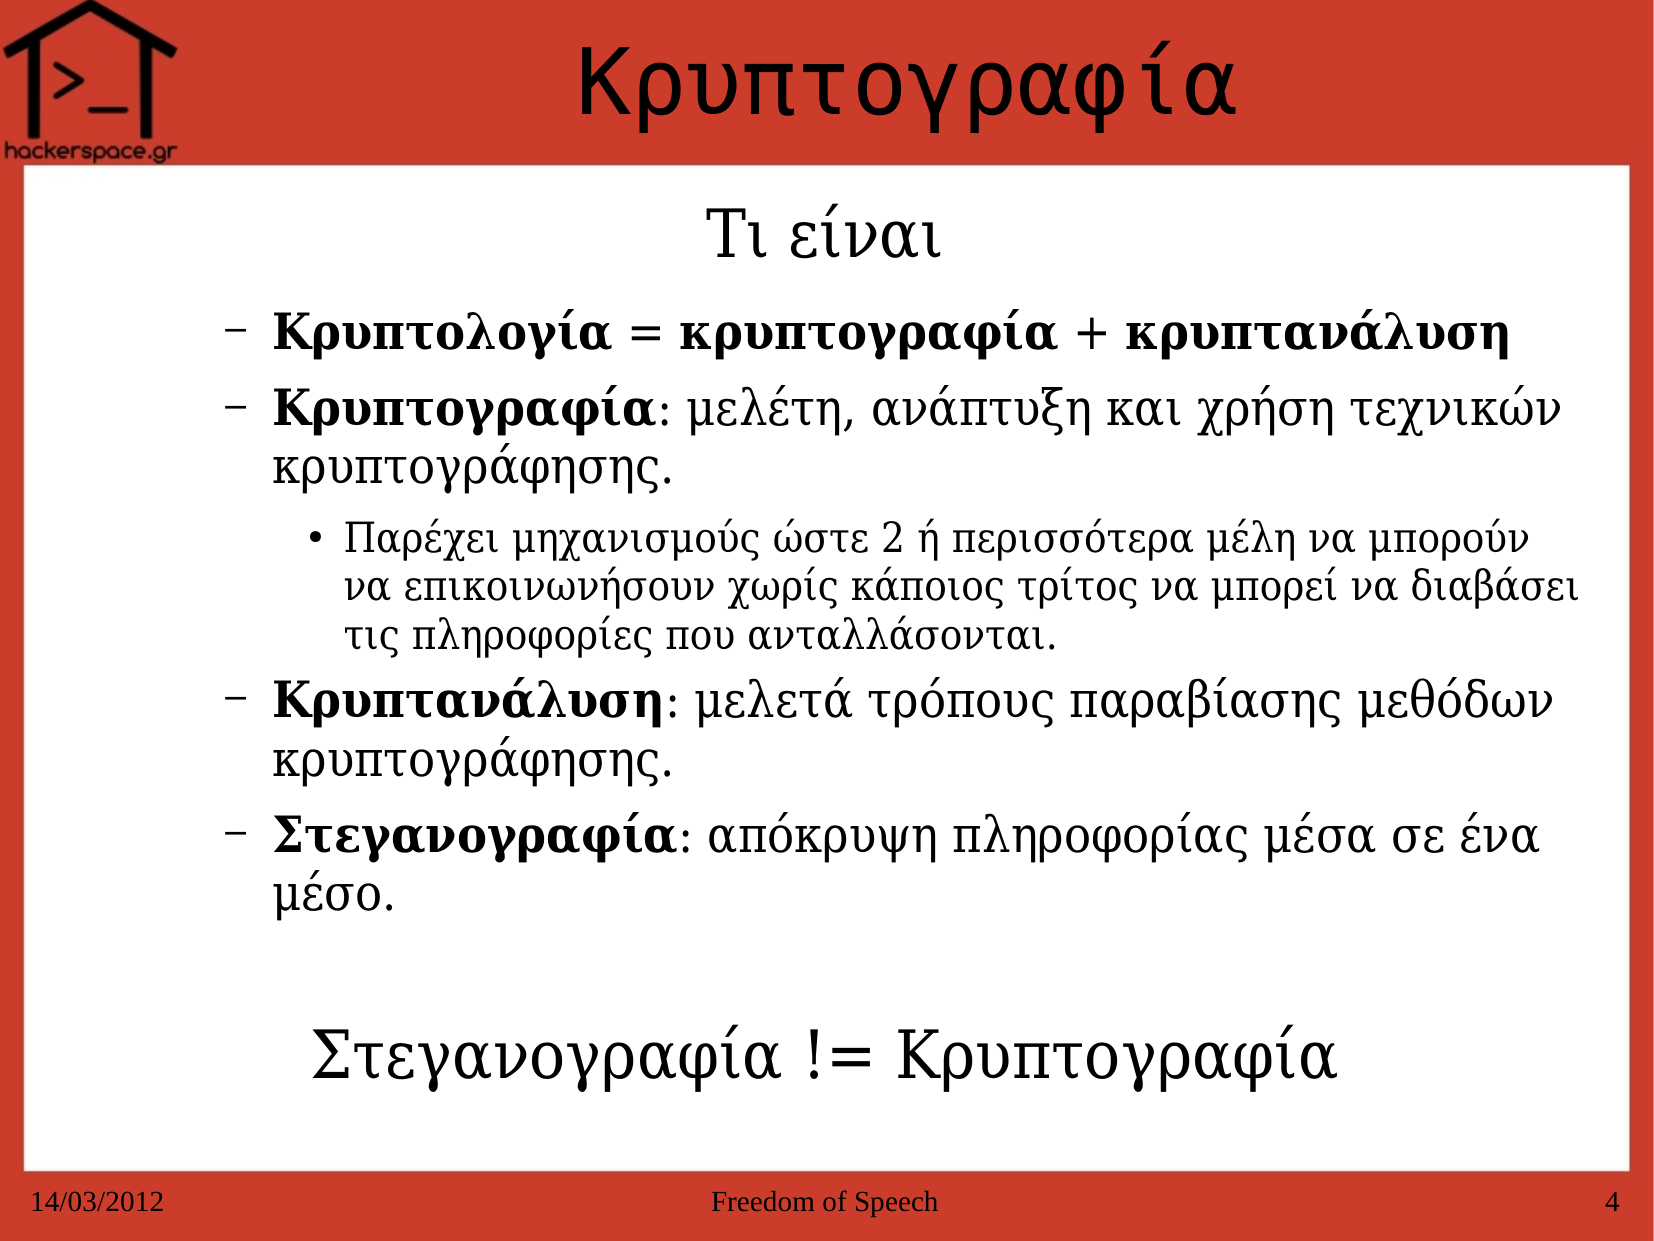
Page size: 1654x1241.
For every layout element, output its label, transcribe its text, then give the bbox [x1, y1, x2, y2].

title Κρυπτογραφία [195, 15, 1621, 151]
list Τι είναι Κρυπτολογία = κρυπτογραφία + κρυπτανάλυση Κρυπτογραφία: μελέτη, ανάπτυξη και χρήση τεχνικών κρυπτογράφησης. Παρέχει μηχανισμούς ώστε 2 ή περισσότερα μέλη να μπορούν να επικοινωνήσουν χωρίς κάποιος τρίτος να μπορεί να διαβάσει τις πληροφορίες που ανταλλάσονται. Κρυπτανάλυση: μελετά τρόπους παραβίασης μεθόδων κρυπτογράφησης. Στεγανογραφία: απόκρυψη πληροφορίας μέσα σε ένα μέσο. Στεγανογραφία != Κρυπτογραφία [60, 195, 1591, 1141]
picture [0, 0, 1654, 1241]
